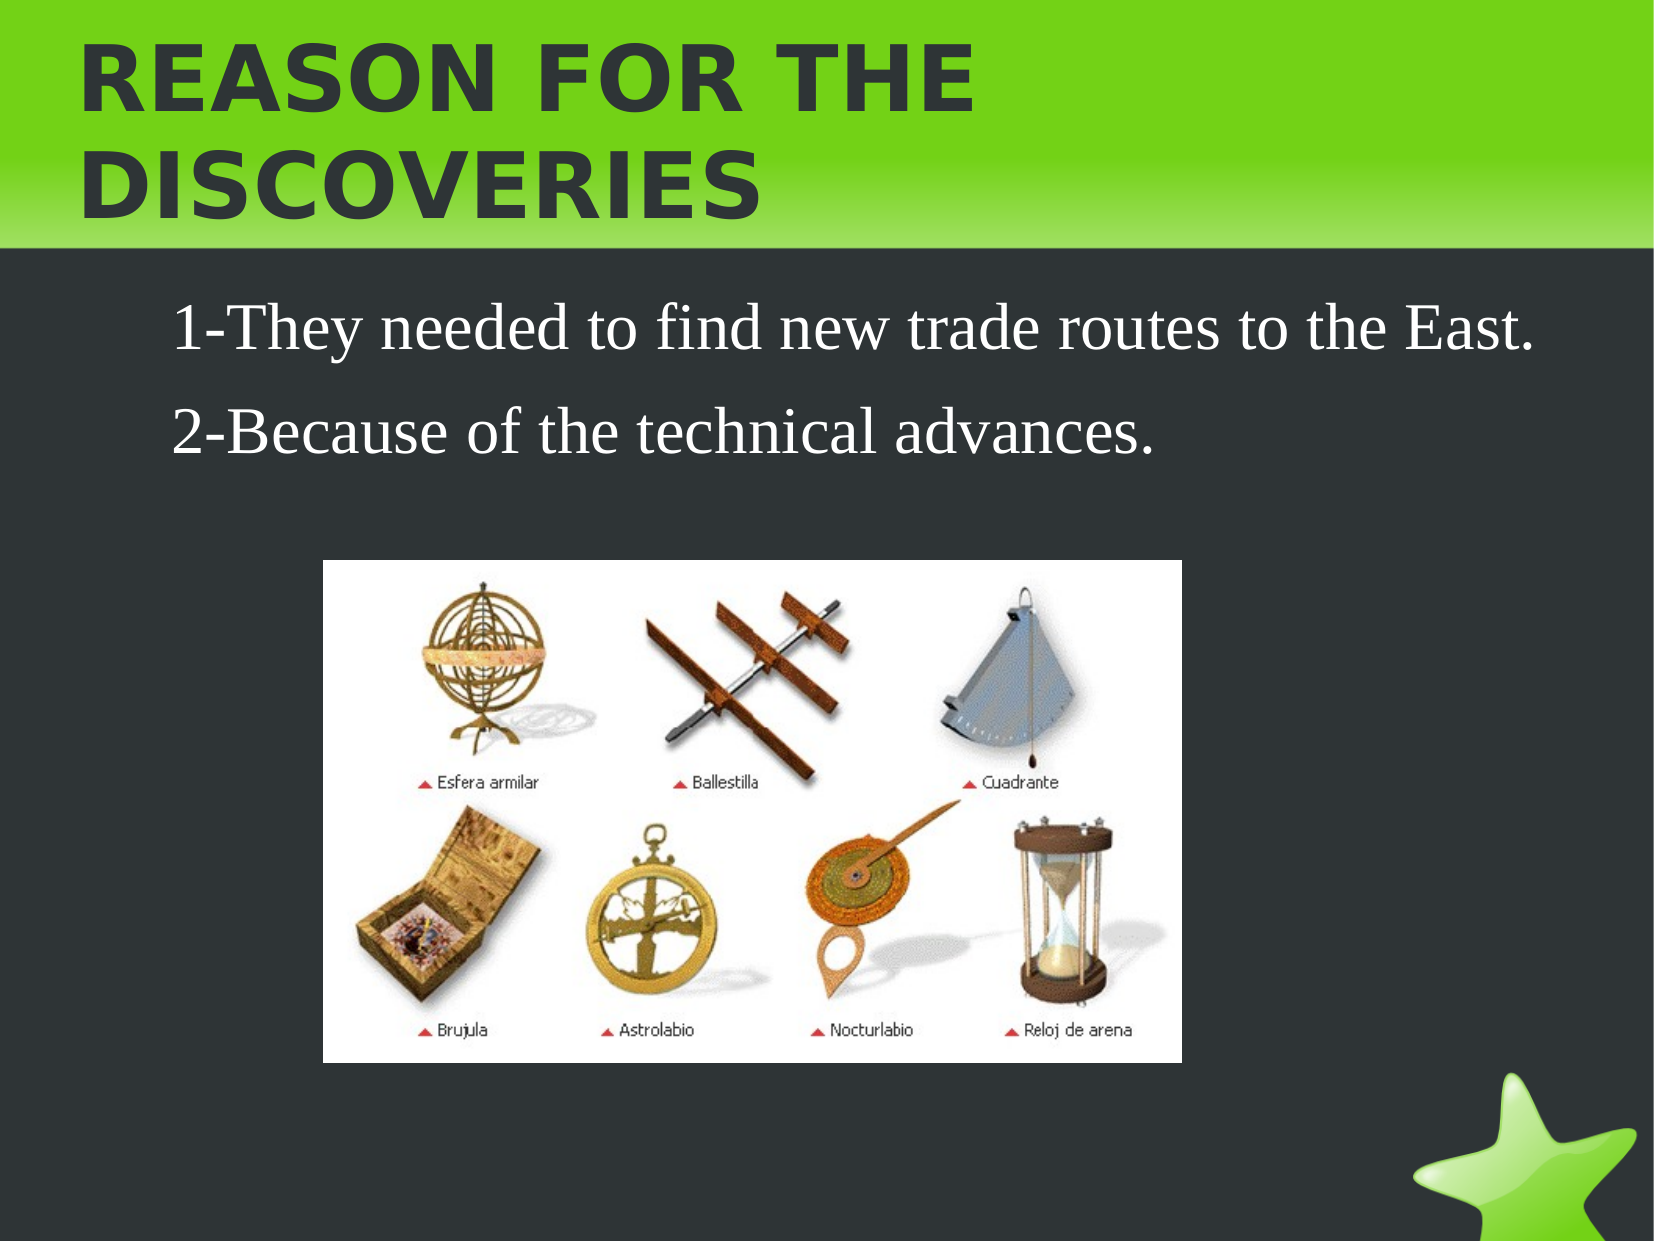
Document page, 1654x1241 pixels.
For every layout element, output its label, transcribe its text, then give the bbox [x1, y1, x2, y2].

picture [0, 0, 1654, 1241]
list 1-They needed to find new trade routes to the East. 2-Because of the technical advances. [82, 290, 1571, 1094]
title REASON FOR THE DISCOVERIES [76, 25, 1565, 240]
